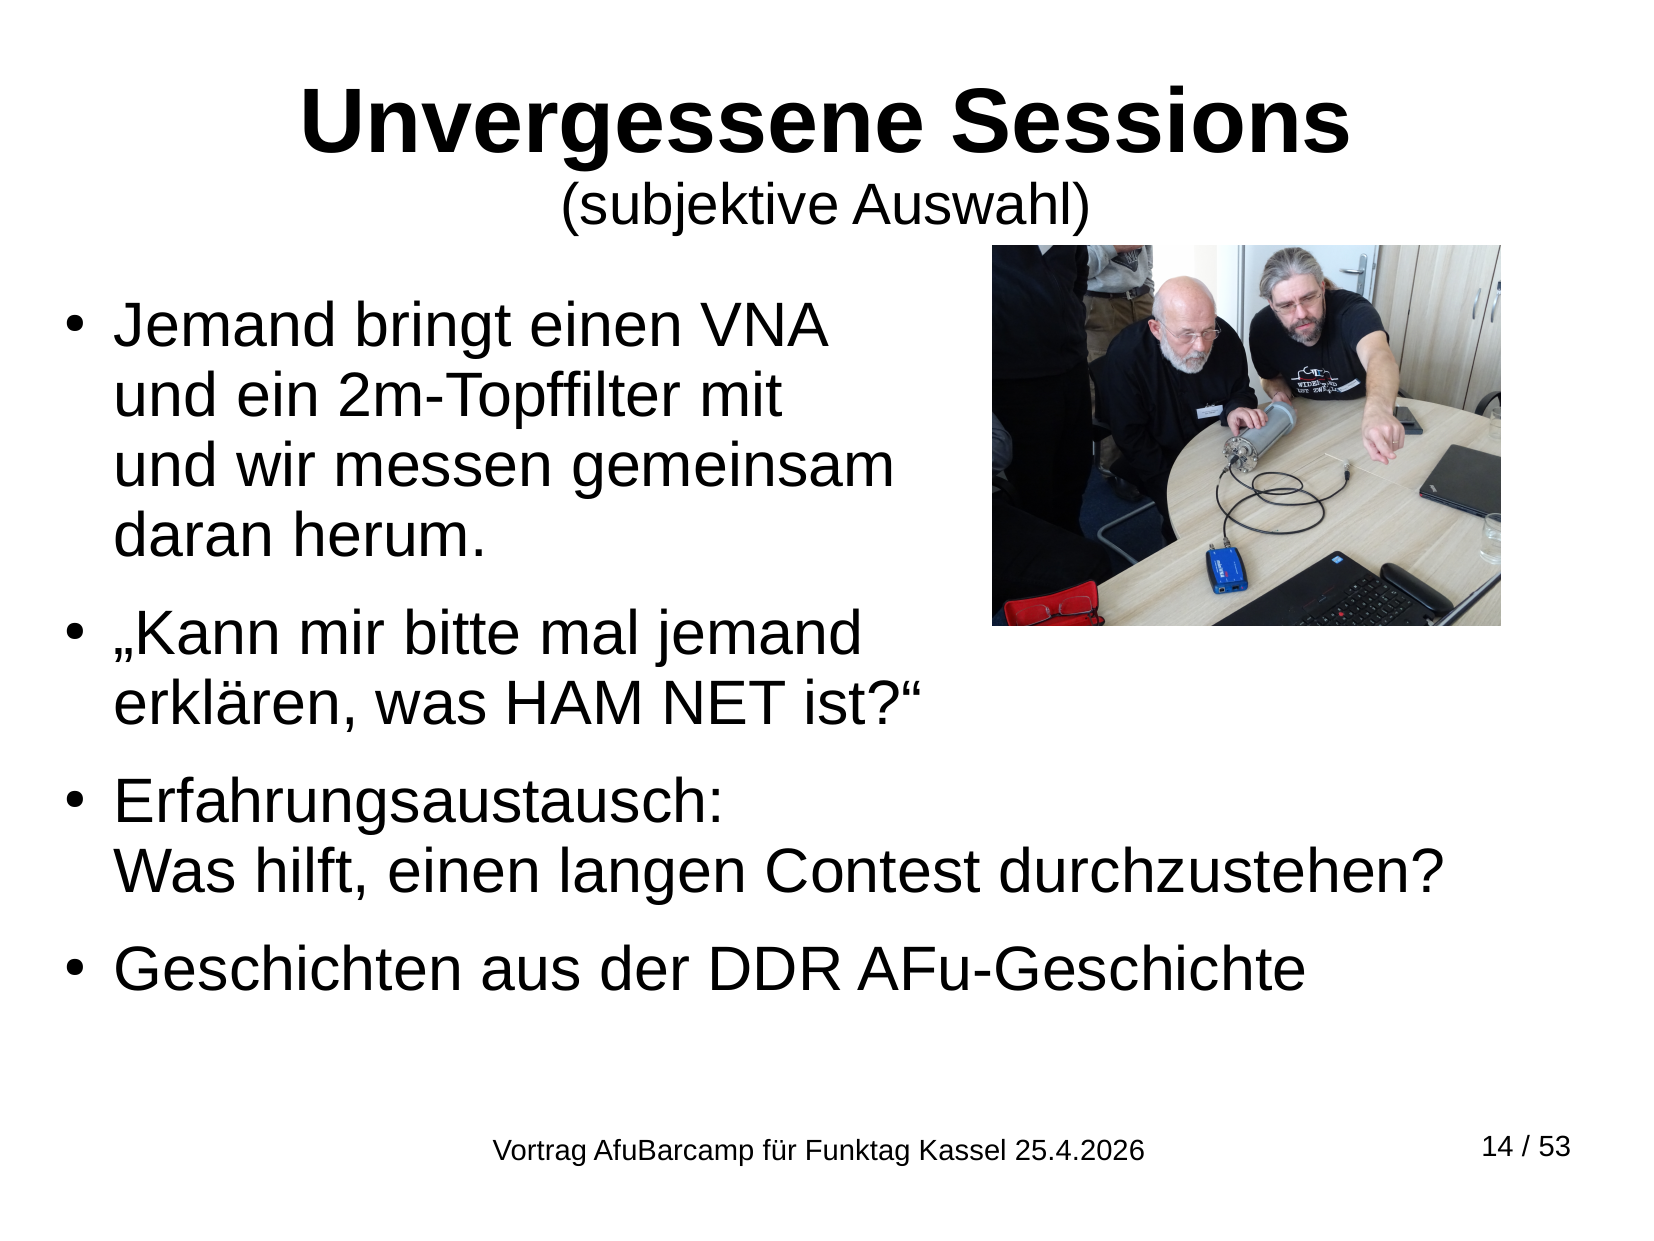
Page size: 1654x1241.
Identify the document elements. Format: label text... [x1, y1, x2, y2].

list Jemand bringt einen VNA und ein 2m-Topffilter mit und wir messen gemeinsam daran herum. „Kann mir bitte mal jemand erklären, was HAM NET ist?“ Erfahrungsaustausch: Was hilft, einen langen Contest durchzustehen? Geschichten aus der DDR AFu-Geschichte [47, 290, 1536, 1010]
title Unvergessene Sessions (subjektive Auswahl) [82, 49, 1571, 257]
picture [992, 245, 1501, 626]
